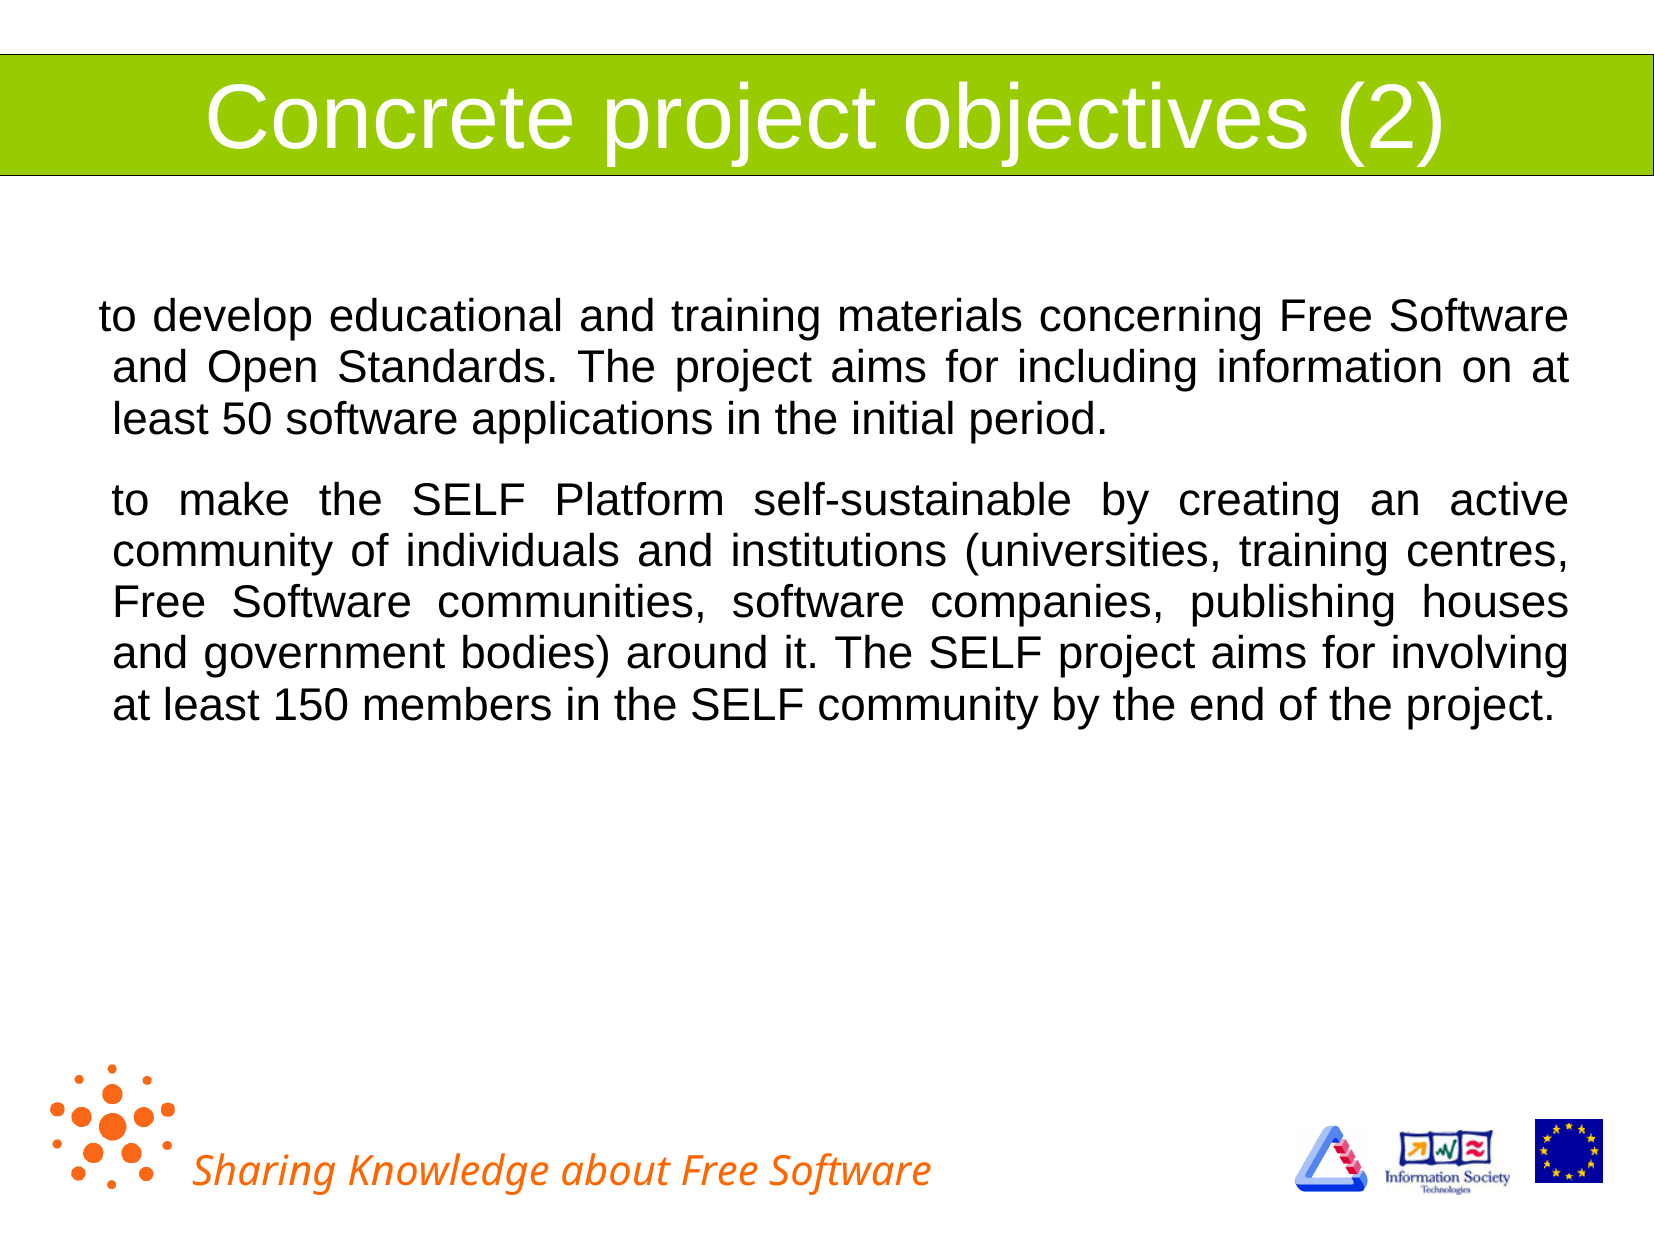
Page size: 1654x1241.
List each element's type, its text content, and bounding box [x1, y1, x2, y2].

picture [1294, 1125, 1368, 1193]
picture [1385, 1130, 1510, 1195]
title Concrete project objectives (2) [82, 48, 1571, 185]
list to develop educational and training materials concerning Free Software and Open Standards. The project aims for including information on at least 50 software applications in the initial period. to make the SELF Platform self-sustainable by creating an active community of individuals and institutions (universities, training centres, Free Software communities, software companies, publishing houses and government bodies) around it. The SELF project aims for involving at least 150 members in the SELF community by the end of the project. [82, 290, 1571, 1109]
picture [50, 1064, 175, 1189]
picture [1535, 1119, 1603, 1183]
